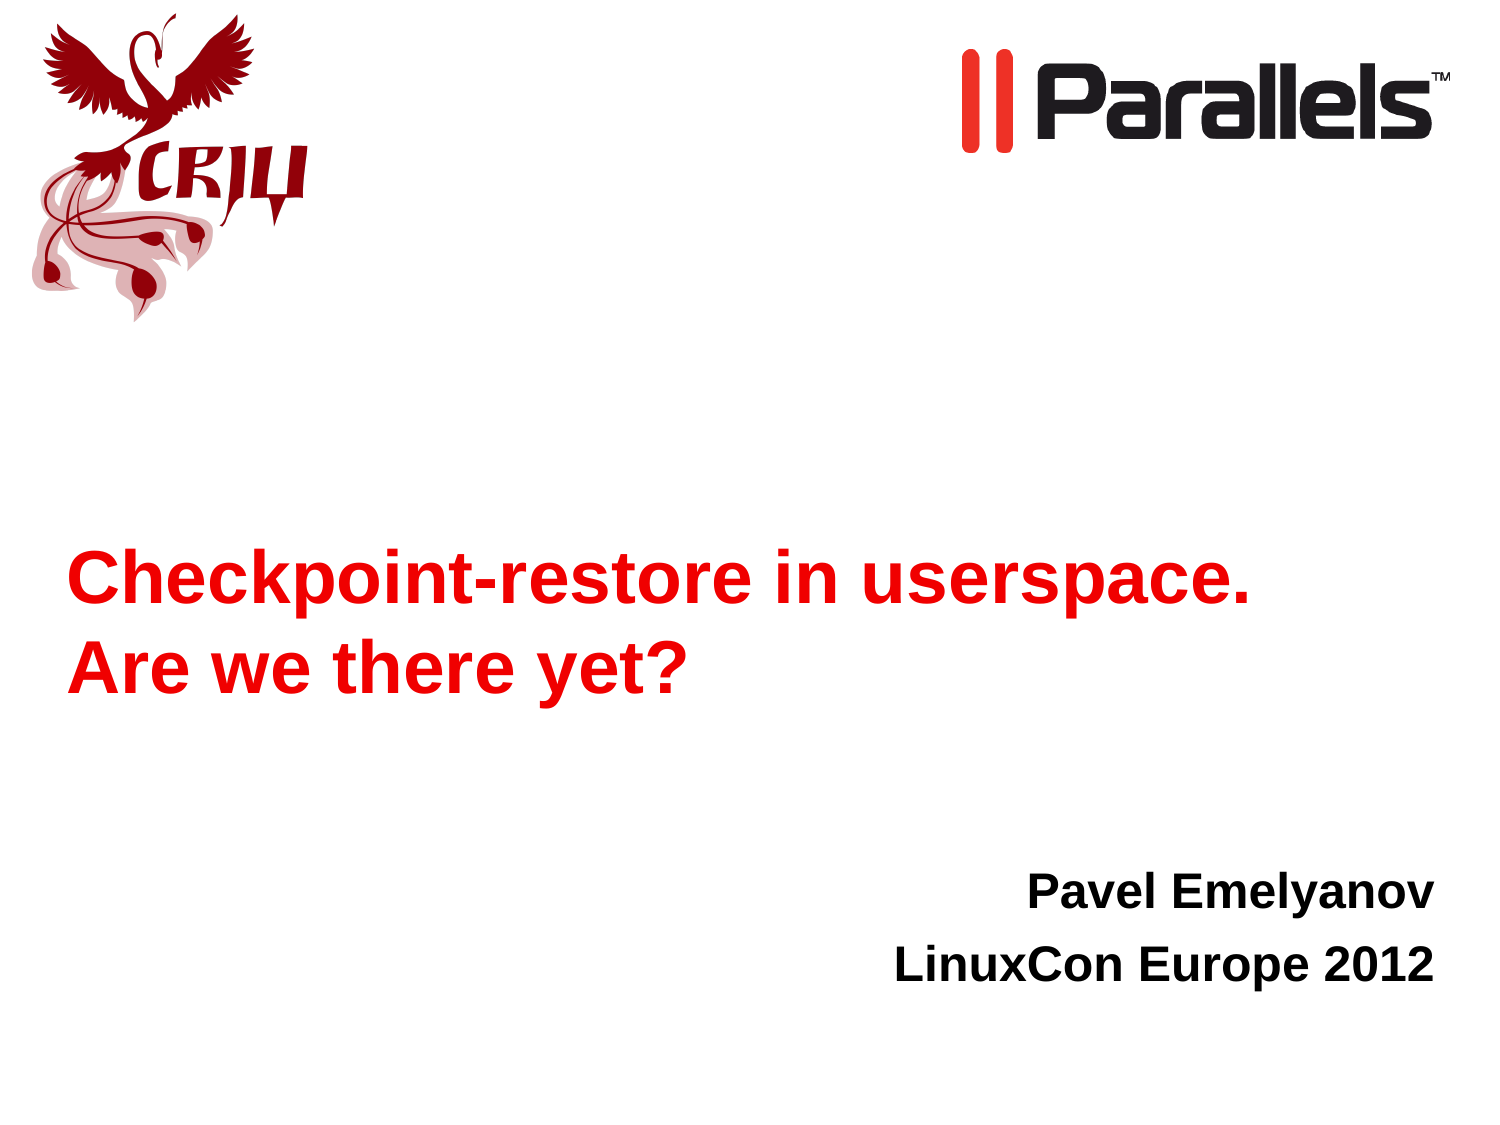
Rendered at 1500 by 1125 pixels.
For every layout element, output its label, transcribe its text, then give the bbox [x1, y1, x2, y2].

text_box Pavel Emelyanov LinuxCon Europe 2012 [54, 851, 1450, 938]
picture [962, 49, 1450, 153]
picture [12, 10, 327, 326]
text_box Checkpoint-restore in userspace. Are we there yet? [51, 485, 1358, 716]
